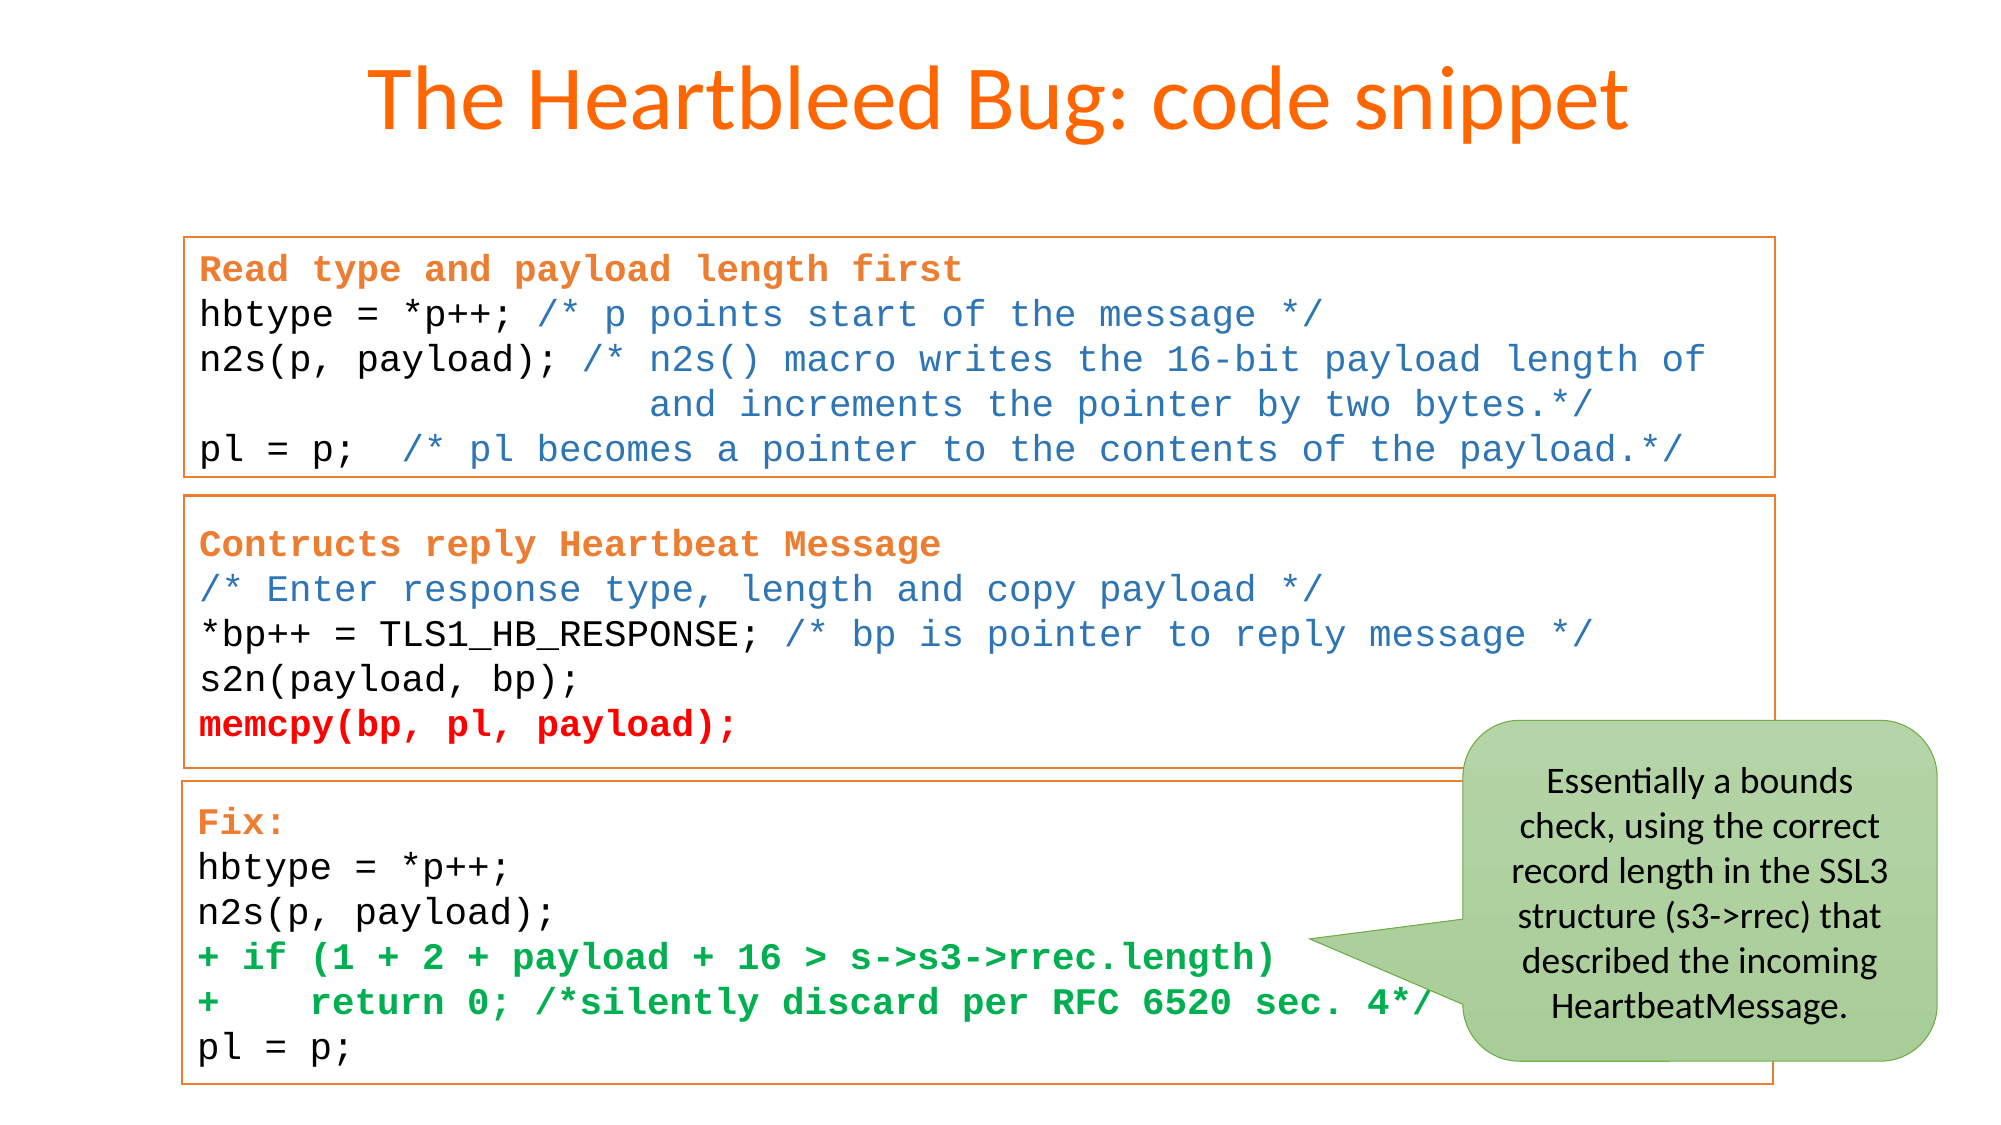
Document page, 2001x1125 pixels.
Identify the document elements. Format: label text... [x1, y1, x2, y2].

text_box Contructs reply Heartbeat Message /* Enter response type, length and copy payload */ *bp++ = TLS1_HB_RESPONSE; /* bp is pointer to reply message */ s2n(payload, bp); memcpy(bp, pl, payload); [184, 495, 1776, 769]
text_box Read type and payload length first hbtype = *p++; /* p points start of the message */ n2s(p, payload); /* n2s() macro writes the 16-bit payload length of and increments the pointer by two bytes.*/ pl = p; /* pl becomes a pointer to the contents of the payload.*/ [184, 236, 1776, 477]
title The Heartbleed Bug: code snippet [137, 0, 1863, 210]
text_box Fix: hbtype = *p++; n2s(p, payload); + if (1 + 2 + payload + 16 > s->s3->rrec.length) + return 0; /*silently discard per RFC 6520 sec. 4*/ pl = p; [182, 780, 1774, 1084]
text_box Essentially a bounds check, using the correct record length in the SSL3 structure (s3->rrec) that described the incoming HeartbeatMessage. [1309, 720, 1938, 1062]
